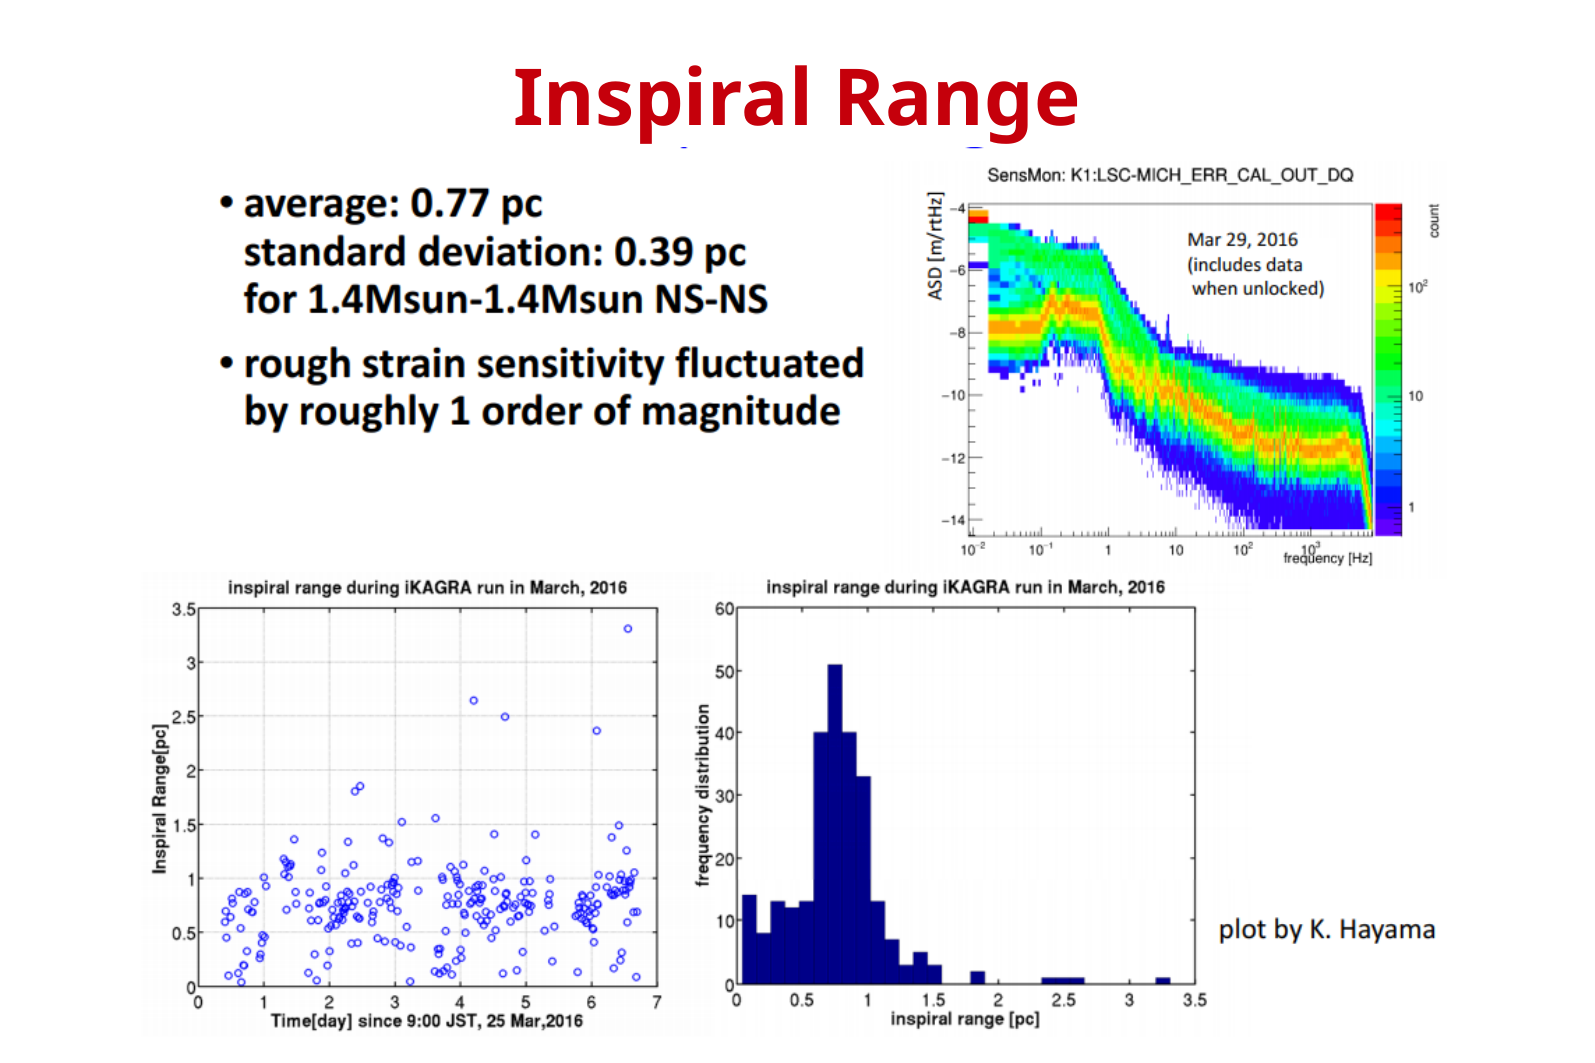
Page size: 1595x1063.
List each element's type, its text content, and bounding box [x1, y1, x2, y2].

title Inspiral Range [79, 42, 1515, 148]
picture [141, 147, 1447, 1050]
